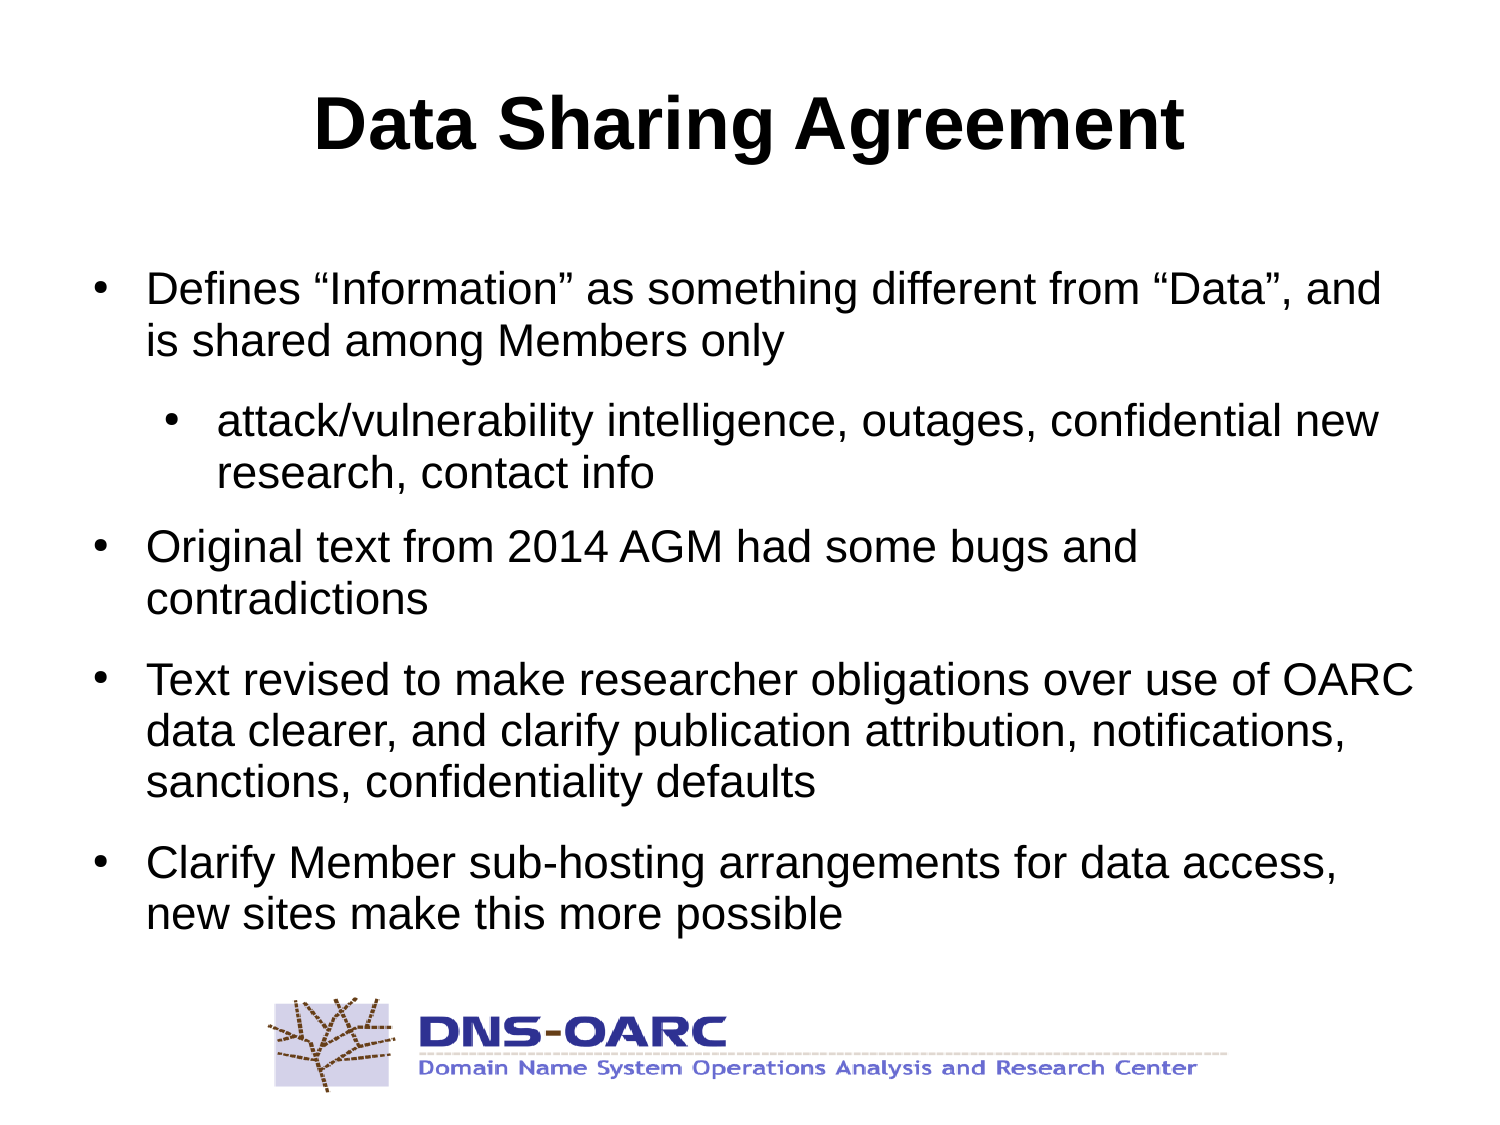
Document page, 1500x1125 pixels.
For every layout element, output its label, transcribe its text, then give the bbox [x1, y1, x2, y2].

title Data Sharing Agreement [75, 29, 1426, 218]
list Defines “Information” as something different from “Data”, and is shared among Members only attack/vulnerability intelligence, outages, confidential new research, contact info Original text from 2014 AGM had some bugs and contradictions Text revised to make researcher obligations over use of OARC data clearer, and clarify publication attribution, notifications, sanctions, confidentiality defaults Clarify Member sub-hosting arrangements for data access, new sites make this more possible [75, 263, 1425, 916]
picture [214, 991, 1259, 1099]
